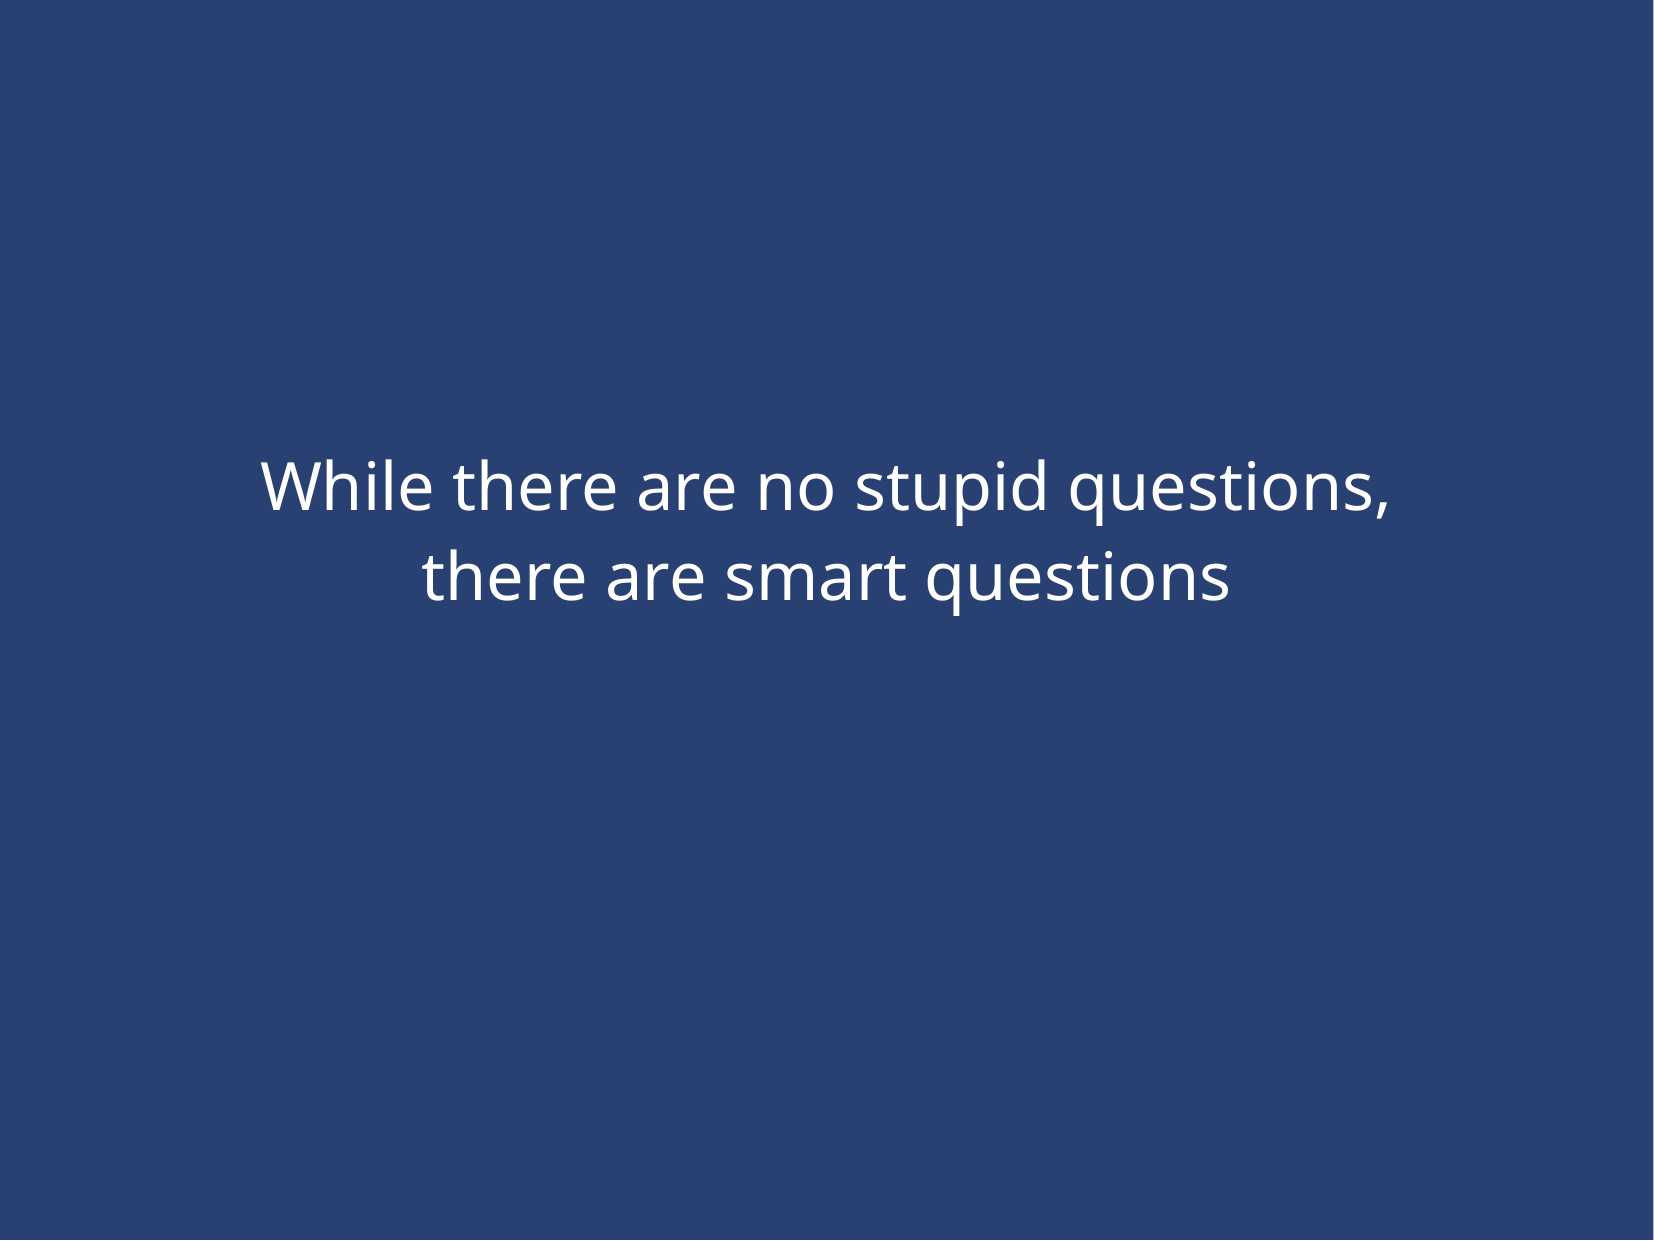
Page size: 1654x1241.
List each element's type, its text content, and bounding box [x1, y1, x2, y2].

subtitle While there are no stupid questions, there are smart questions [82, 49, 1571, 1109]
